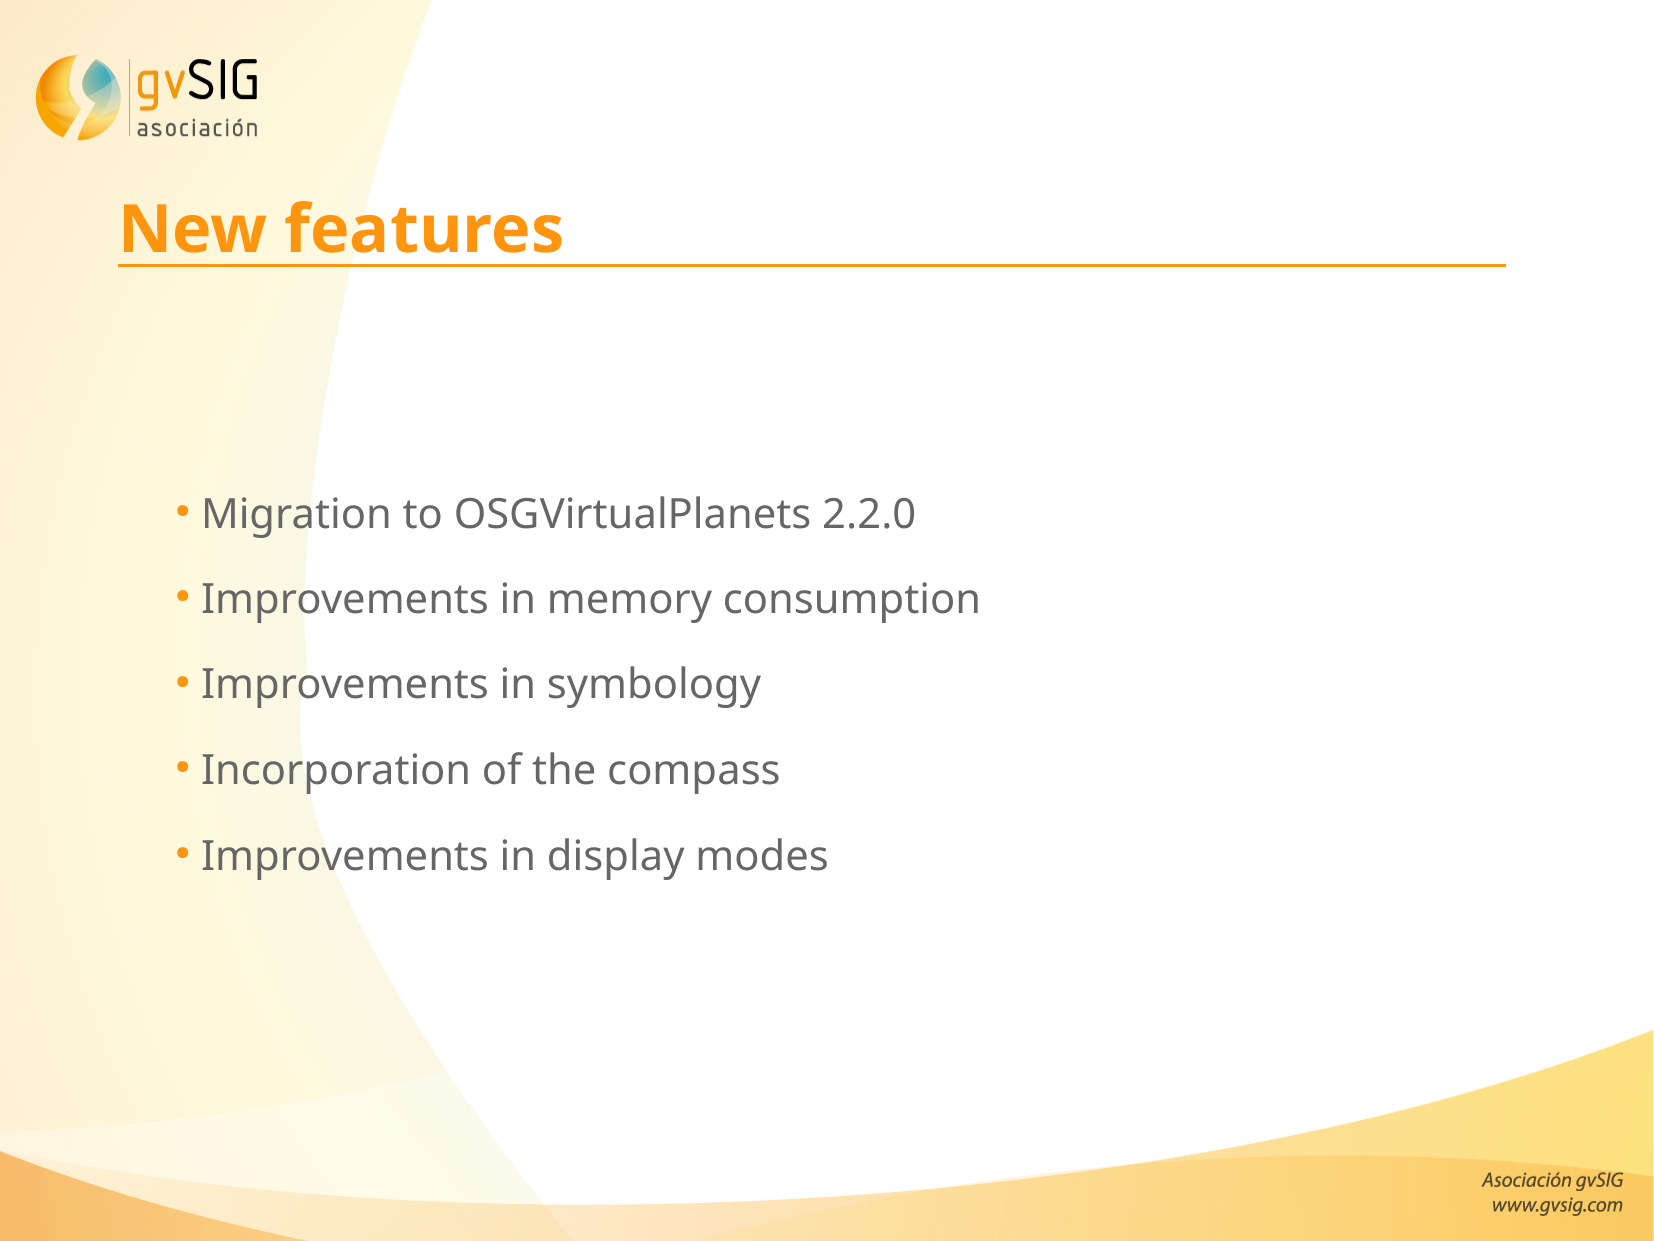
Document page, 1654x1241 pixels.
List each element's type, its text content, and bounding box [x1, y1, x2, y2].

picture [0, 0, 1654, 1241]
title New features [118, 177, 1607, 276]
text_box Migration to OSGVirtualPlanets 2.2.0 Improvements in memory consumption Improvements in symbology Incorporation of the compass Improvements in display modes [160, 447, 1047, 802]
